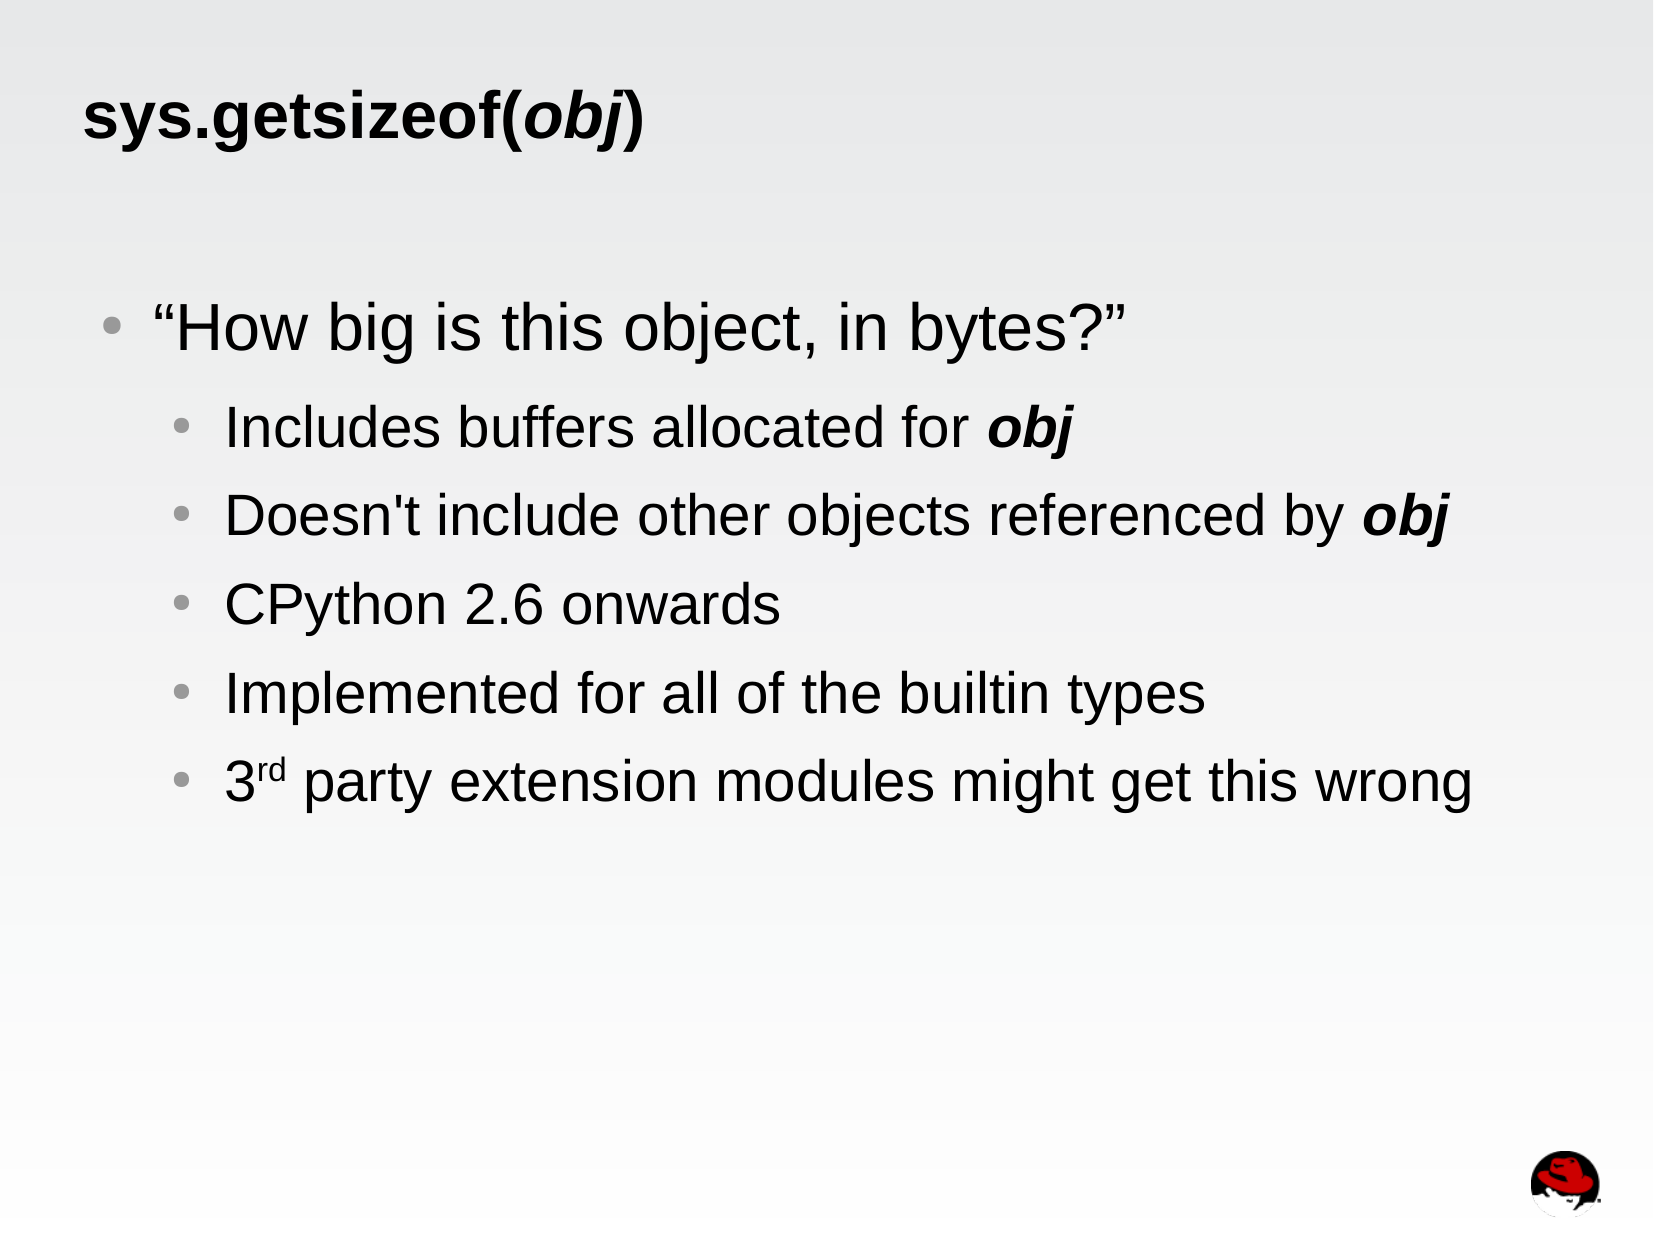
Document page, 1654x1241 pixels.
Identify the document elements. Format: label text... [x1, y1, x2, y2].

title sys.getsizeof(obj) [82, 56, 1571, 250]
picture [0, 0, 1654, 1241]
list “How big is this object, in bytes?” Includes buffers allocated for obj Doesn't include other objects referenced by obj CPython 2.6 onwards Implemented for all of the builtin types 3rd party extension modules might get this wrong [82, 290, 1571, 1095]
